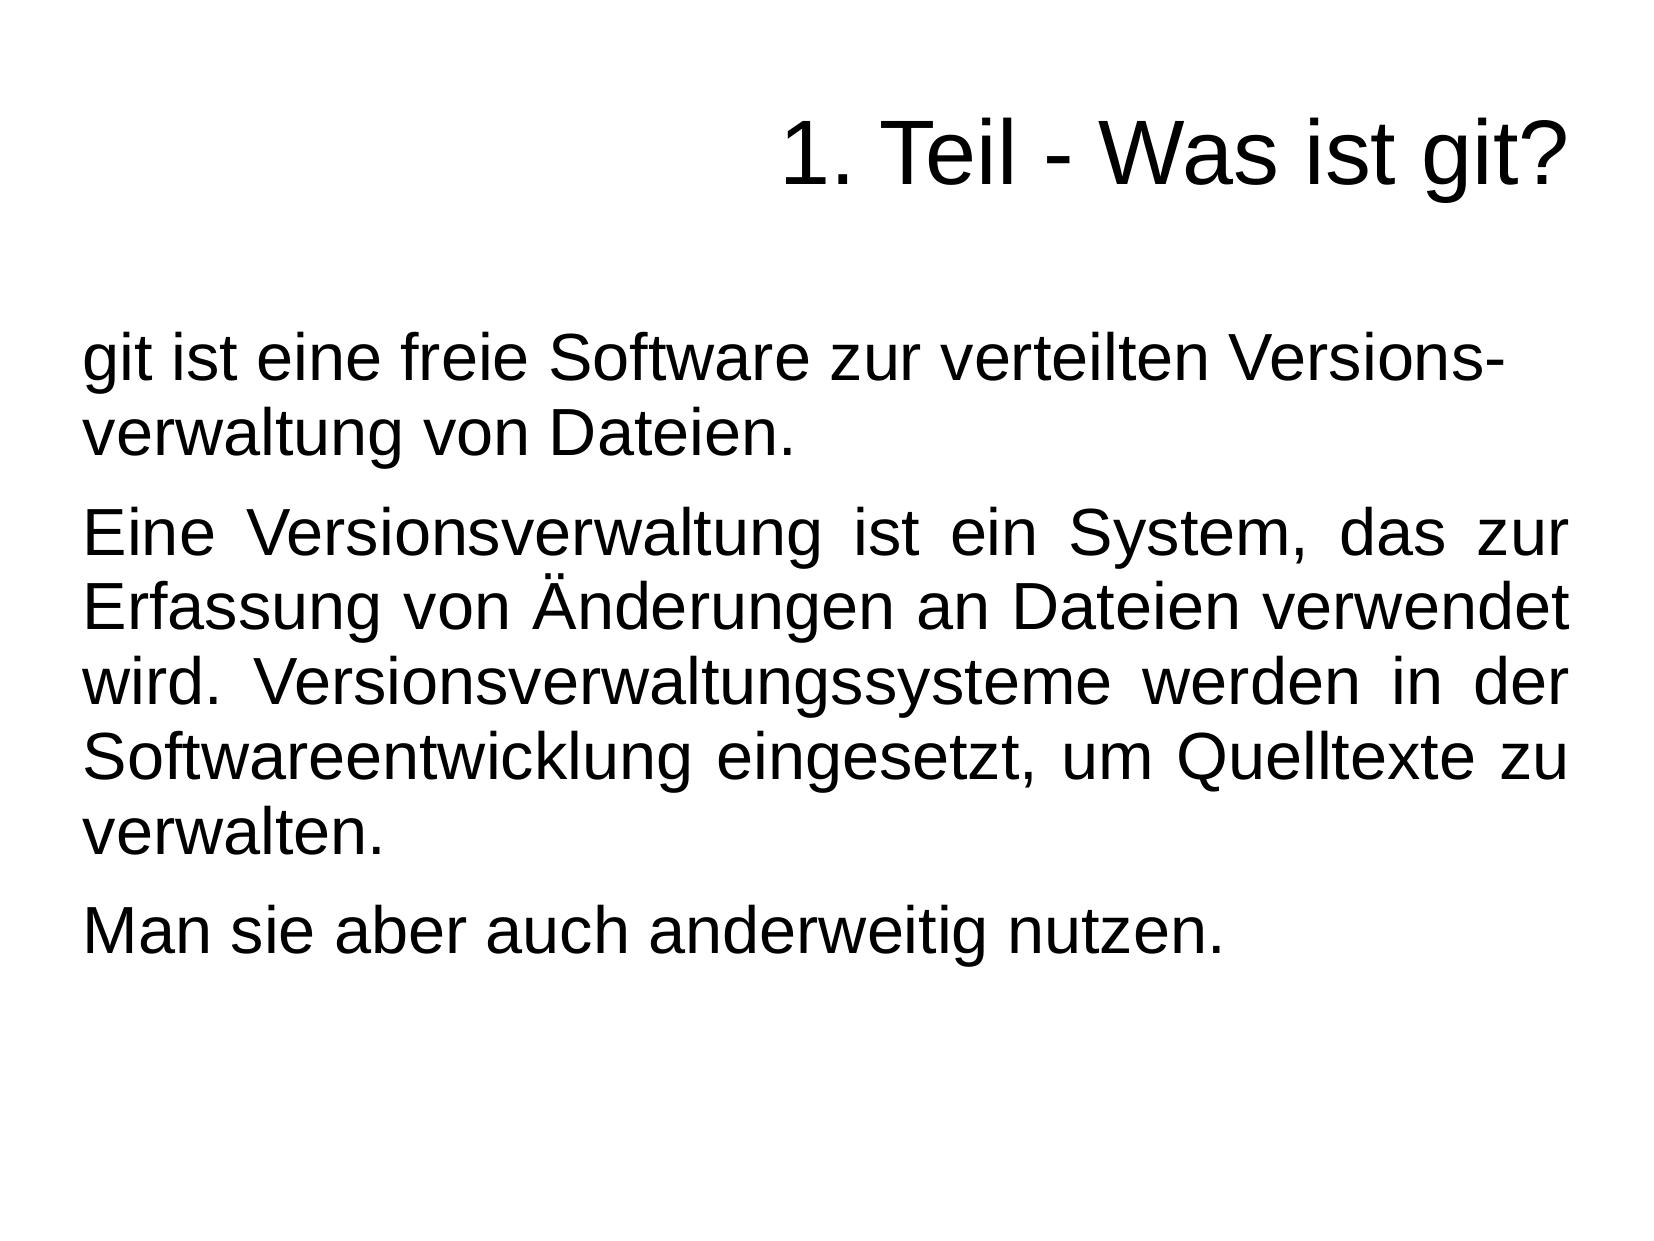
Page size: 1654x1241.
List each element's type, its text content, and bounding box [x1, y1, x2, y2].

subtitle git ist eine freie Software zur verteilten Versions-verwaltung von Dateien. Eine Versionsverwaltung ist ein System, das zur Erfassung von Änderungen an Dateien verwendet wird. Versionsverwaltungssysteme werden in der Softwareentwicklung eingesetzt, um Quelltexte zu verwalten. Man sie aber auch anderweitig nutzen. [82, 236, 1571, 1152]
title 1. Teil - Was ist git? [82, 56, 1571, 236]
